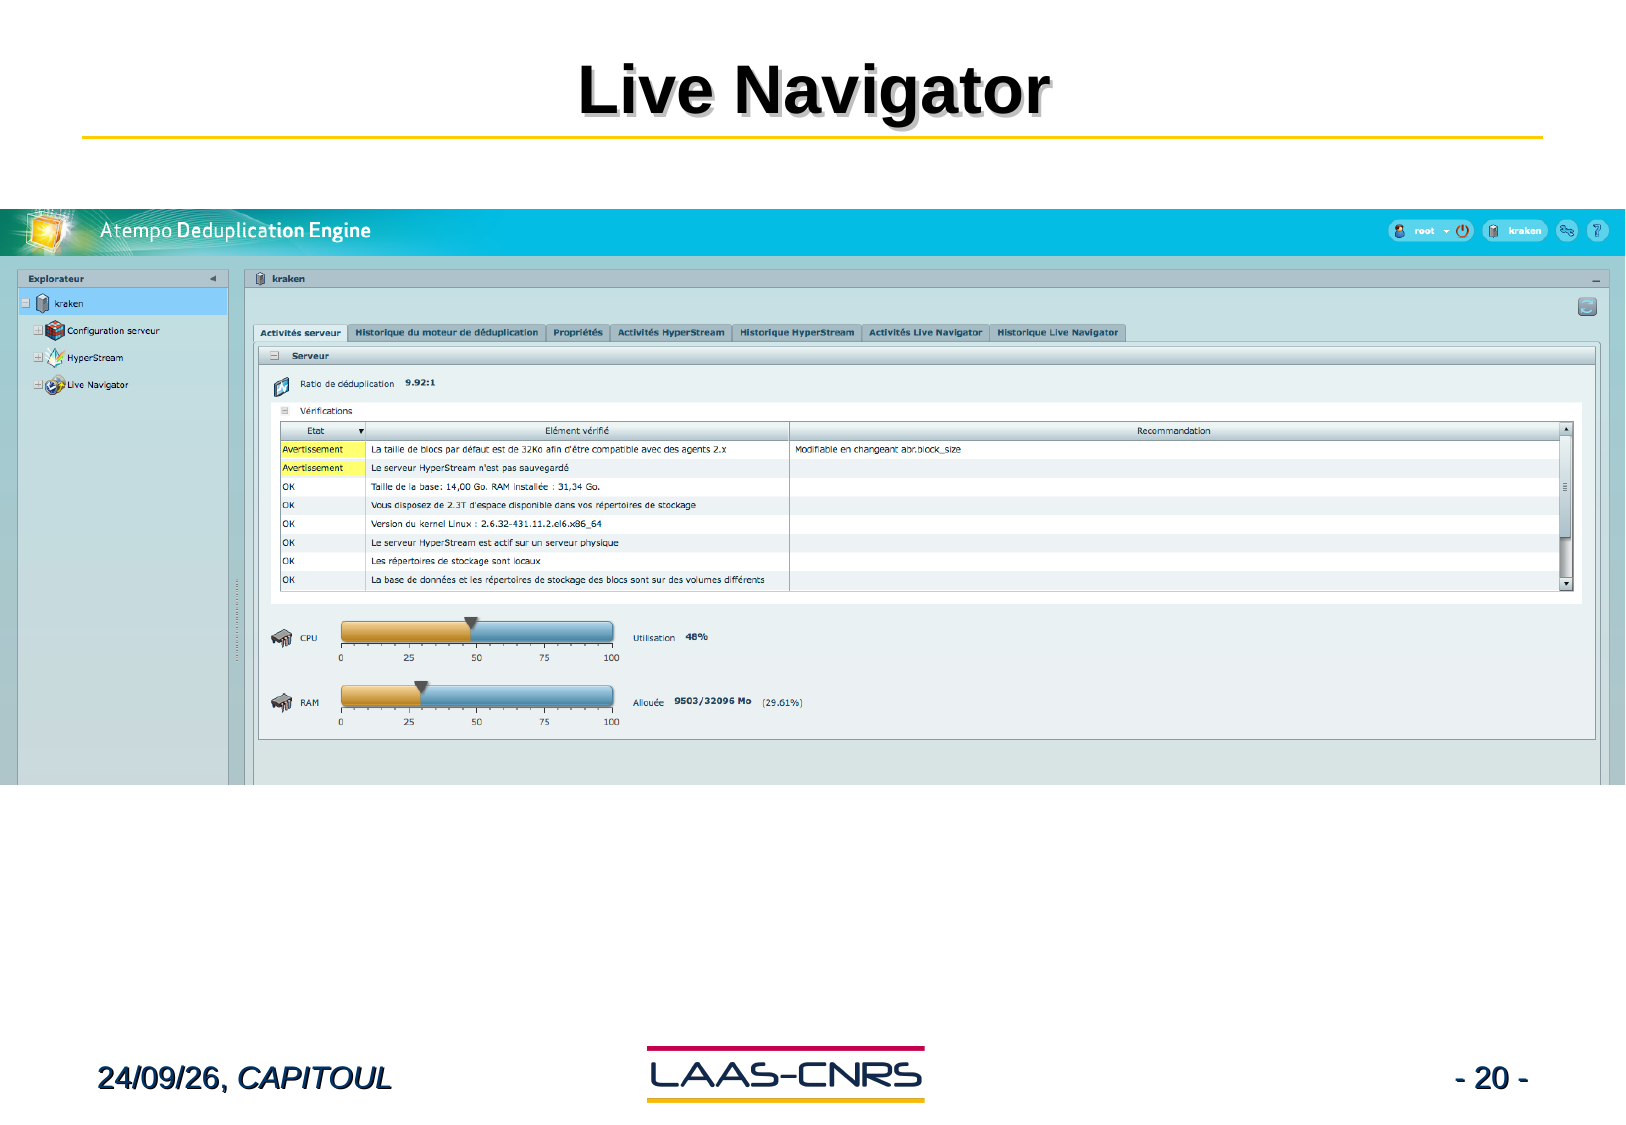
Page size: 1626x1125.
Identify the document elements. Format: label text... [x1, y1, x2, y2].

picture [647, 1046, 925, 1109]
picture [0, 209, 1626, 785]
text_box 24/04/14, CAPITOUL [81, 1024, 461, 1103]
title Live Navigator [83, 0, 1546, 173]
text_box - <number> - [1164, 1024, 1544, 1103]
